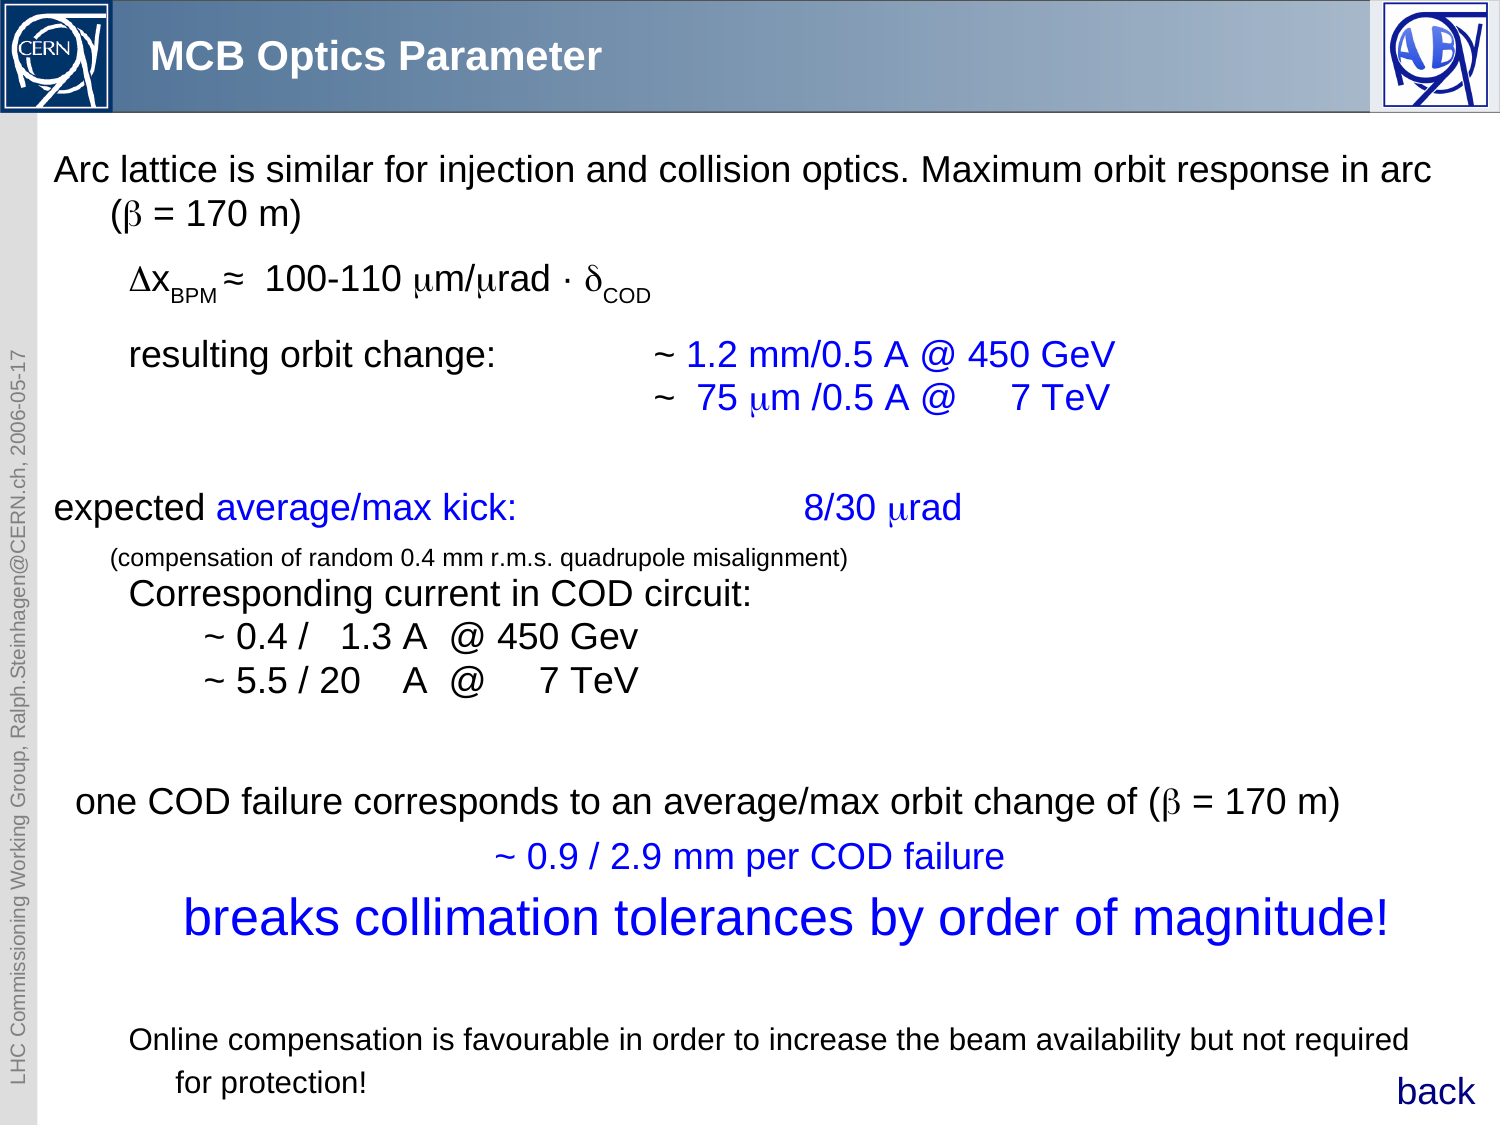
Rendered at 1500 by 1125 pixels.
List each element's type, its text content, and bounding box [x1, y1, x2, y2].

picture [0, 0, 113, 113]
text_box back [1381, 1062, 1500, 1120]
title MCB Optics Parameter [150, 0, 1201, 113]
picture [1382, 1, 1489, 108]
list Arc lattice is similar for injection and collision optics. Maximum orbit response in arc (b = 170 m) DxBPM ≈ 100-110 mm/mrad · dCOD resulting orbit change: ~ 1.2 mm/0.5 A @ 450 GeV ~ 75 mm /0.5 A @ 7 TeV expected average/max kick: 8/30 mrad (compensation of random 0.4 mm r.m.s. quadrupole misalignment) Corresponding current in COD circuit: ~ 0.4 / 1.3 A @ 450 Gev ~ 5.5 / 20 A @ 7 TeV one COD failure corresponds to an average/max orbit change of (b = 170 m) ~ 0.9 / 2.9 mm per COD failure breaks collimation tolerances by order of magnitude! Online compensation is favourable in order to increase the beam availability but not required for protection! [53, 147, 1447, 1115]
